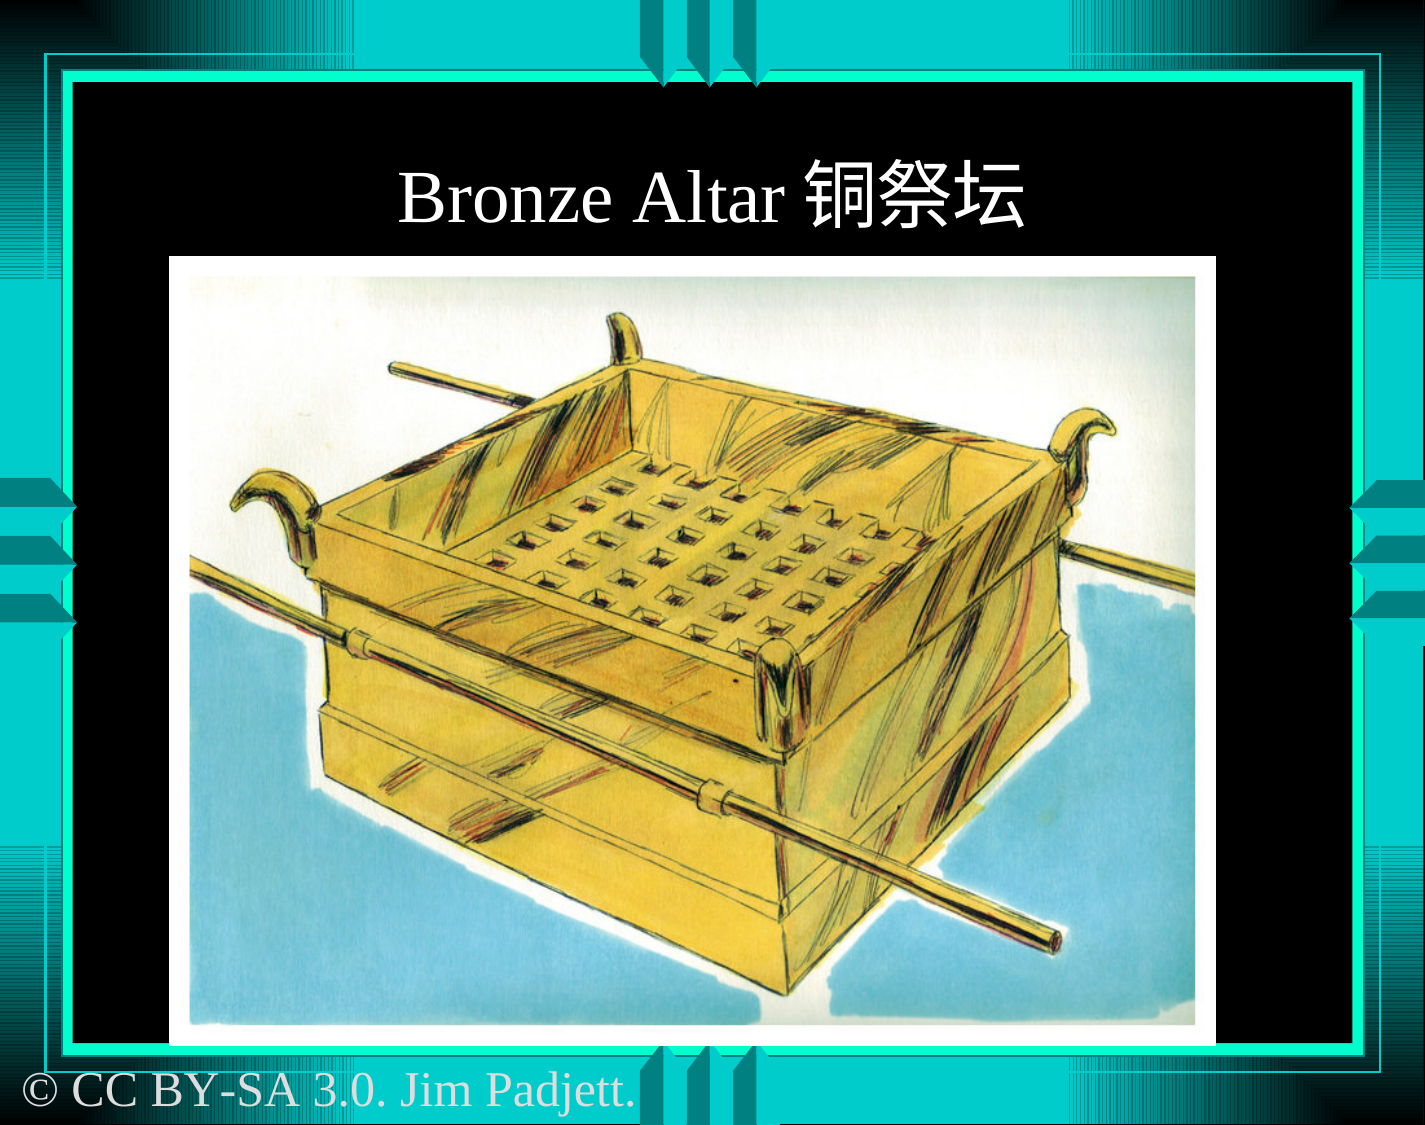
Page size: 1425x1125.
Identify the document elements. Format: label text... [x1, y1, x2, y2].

title Bronze Altar铜祭坛 [106, 99, 1319, 288]
picture [169, 256, 1216, 1046]
text_box © CC BY-SA 3.0. Jim Padjett. [6, 1054, 652, 1125]
